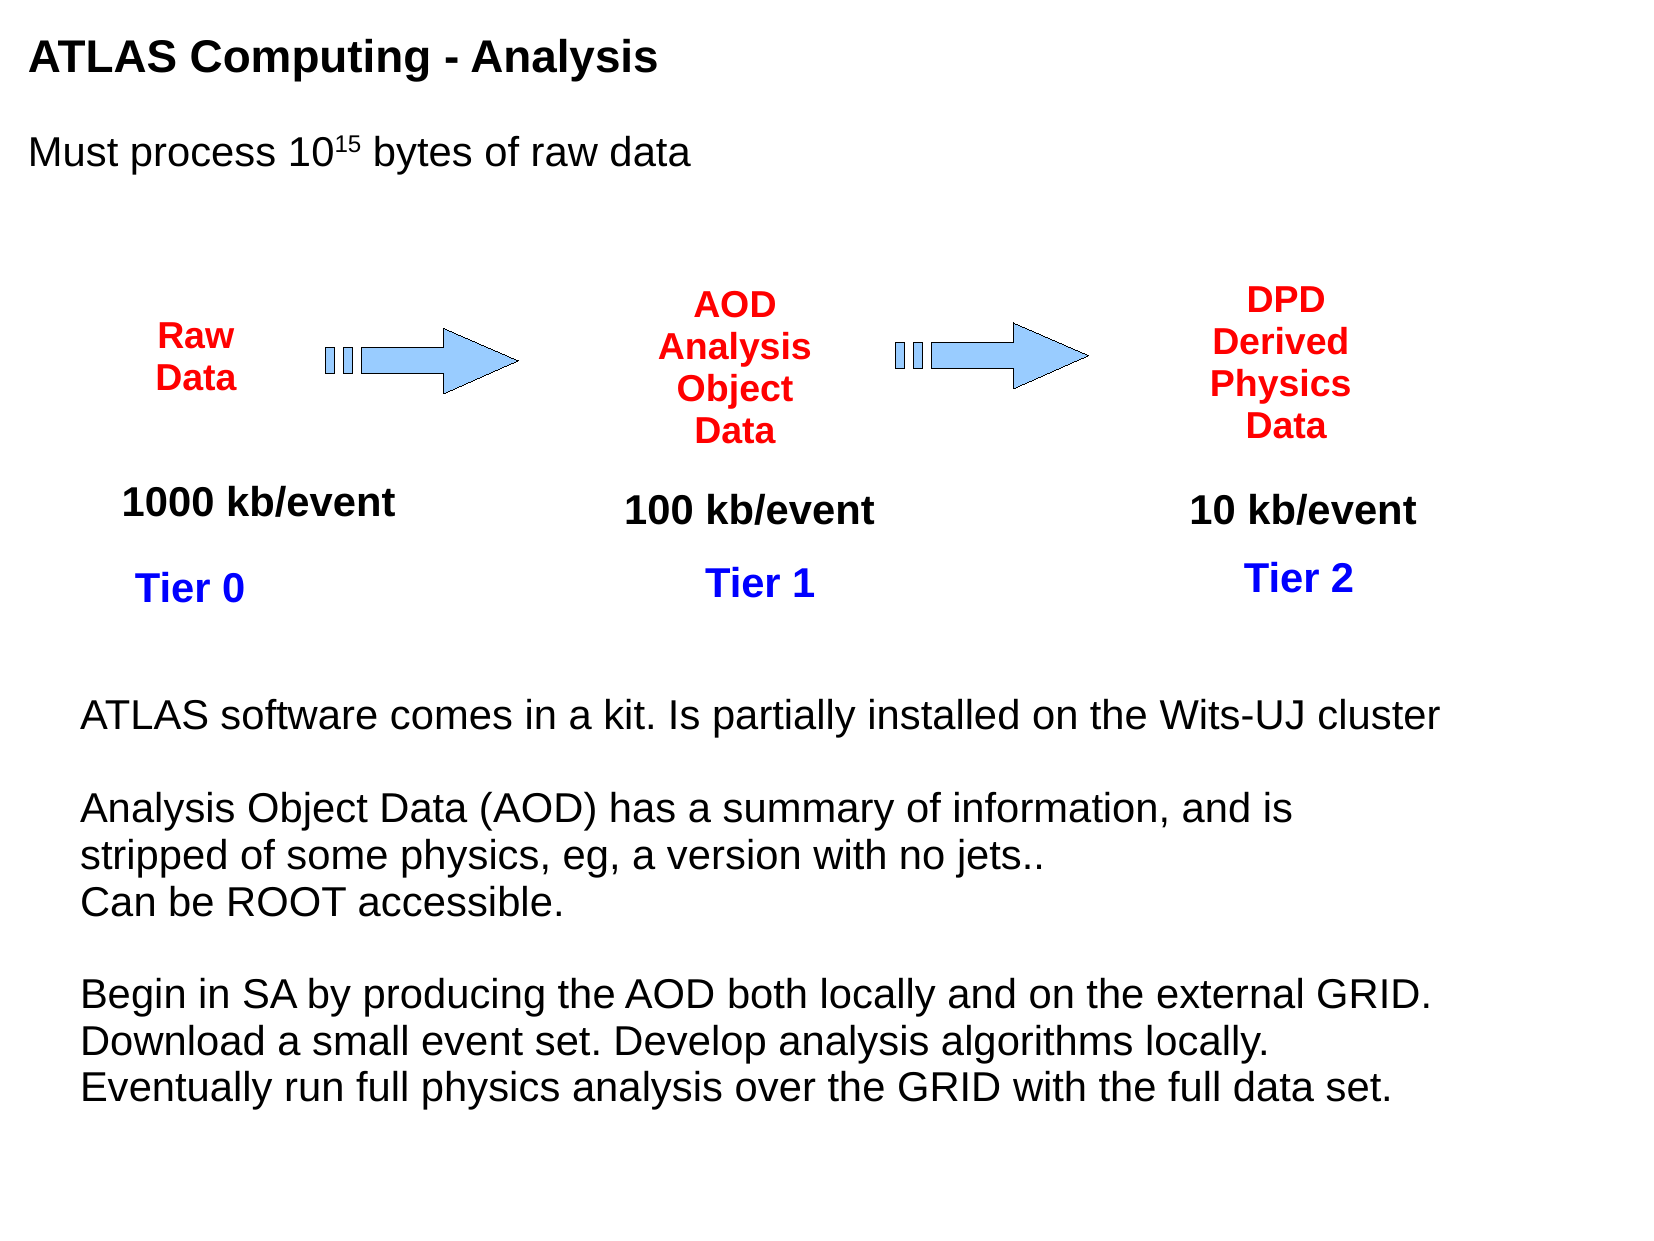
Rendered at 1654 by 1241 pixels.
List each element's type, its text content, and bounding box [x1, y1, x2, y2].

text_box 10 kb/event [1174, 479, 1432, 542]
text_box ATLAS software comes in a kit. Is partially installed on the Wits-UJ cluster Analysis Object Data (AOD) has a summary of information, and is stripped of some physics, eg, a version with no jets.. Can be ROOT accessible. Begin in SA by producing the AOD both locally and on the external GRID. Download a small event set. Develop analysis algorithms locally. Eventually run full physics analysis over the GRID with the full data set. [65, 684, 1456, 1163]
text_box DPD Derived Physics Data [1195, 270, 1377, 459]
text_box ATLAS Computing - Analysis Must process 1015 bytes of raw data [13, 23, 706, 186]
text_box [913, 342, 923, 369]
text_box [343, 347, 353, 374]
text_box Tier 1 [690, 552, 831, 615]
text_box Tier 0 [119, 557, 261, 620]
text_box 100 kb/event [609, 479, 890, 542]
text_box 1000 kb/event [106, 471, 410, 534]
text_box [325, 347, 335, 374]
text_box [895, 342, 905, 369]
text_box [361, 328, 519, 394]
text_box Raw Data [140, 307, 252, 409]
text_box AOD Analysis Object Data [643, 275, 826, 464]
text_box Tier 2 [1229, 547, 1370, 610]
text_box [931, 322, 1089, 389]
